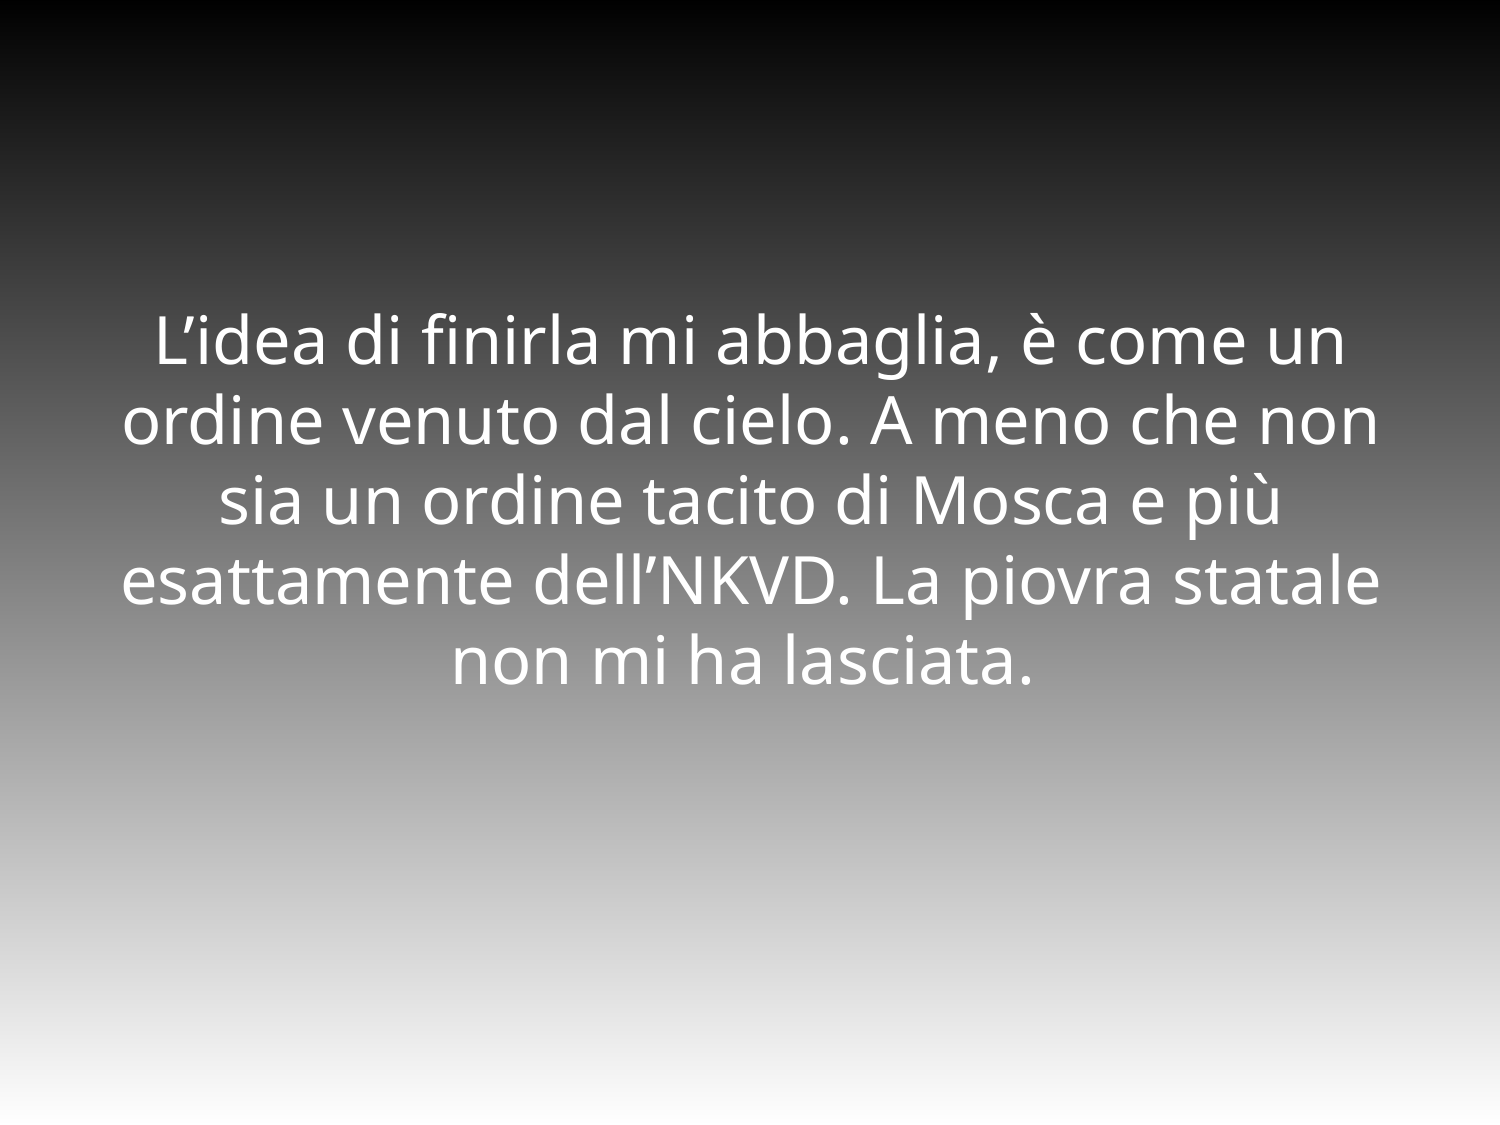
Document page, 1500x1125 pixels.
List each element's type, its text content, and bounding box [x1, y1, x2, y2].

list L’idea di finirla mi abbaglia, è come un ordine venuto dal cielo. A meno che non sia un ordine tacito di Mosca e più esattamente dell’NKVD. La piovra statale non mi ha lasciata. [76, 290, 1427, 1034]
